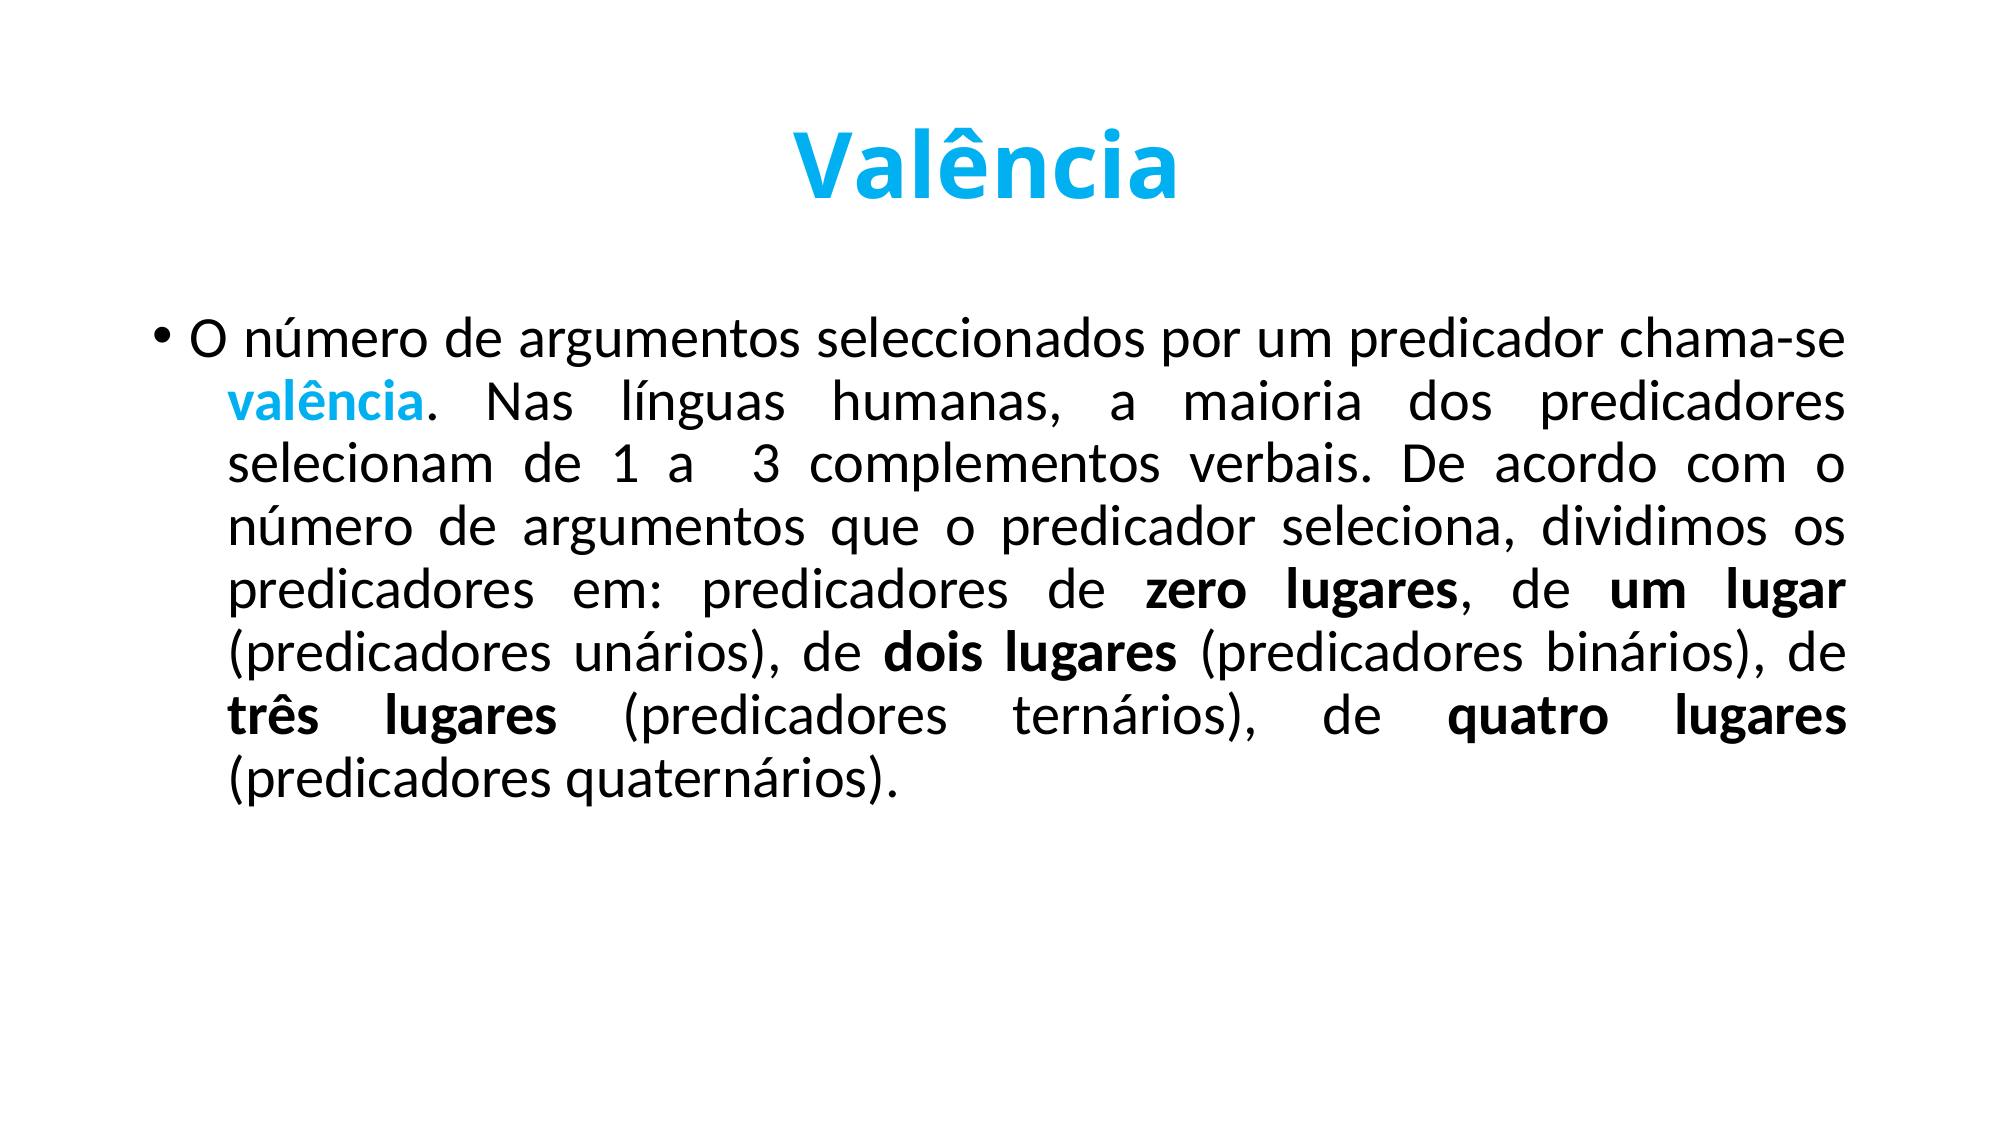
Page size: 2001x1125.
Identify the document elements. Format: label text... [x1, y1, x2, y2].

title Valência [137, 59, 1863, 278]
list O número de argumentos seleccionados por um predicador chama-se valência. Nas línguas humanas, a maioria dos predicadores selecionam de 1 a 3 complementos verbais. De acordo com o número de argumentos que o predicador seleciona, dividimos os predicadores em: predicadores de zero lugares, de um lugar (predicadores unários), de dois lugares (predicadores binários), de três lugares (predicadores ternários), de quatro lugares (predicadores quaternários). [137, 299, 1863, 1014]
